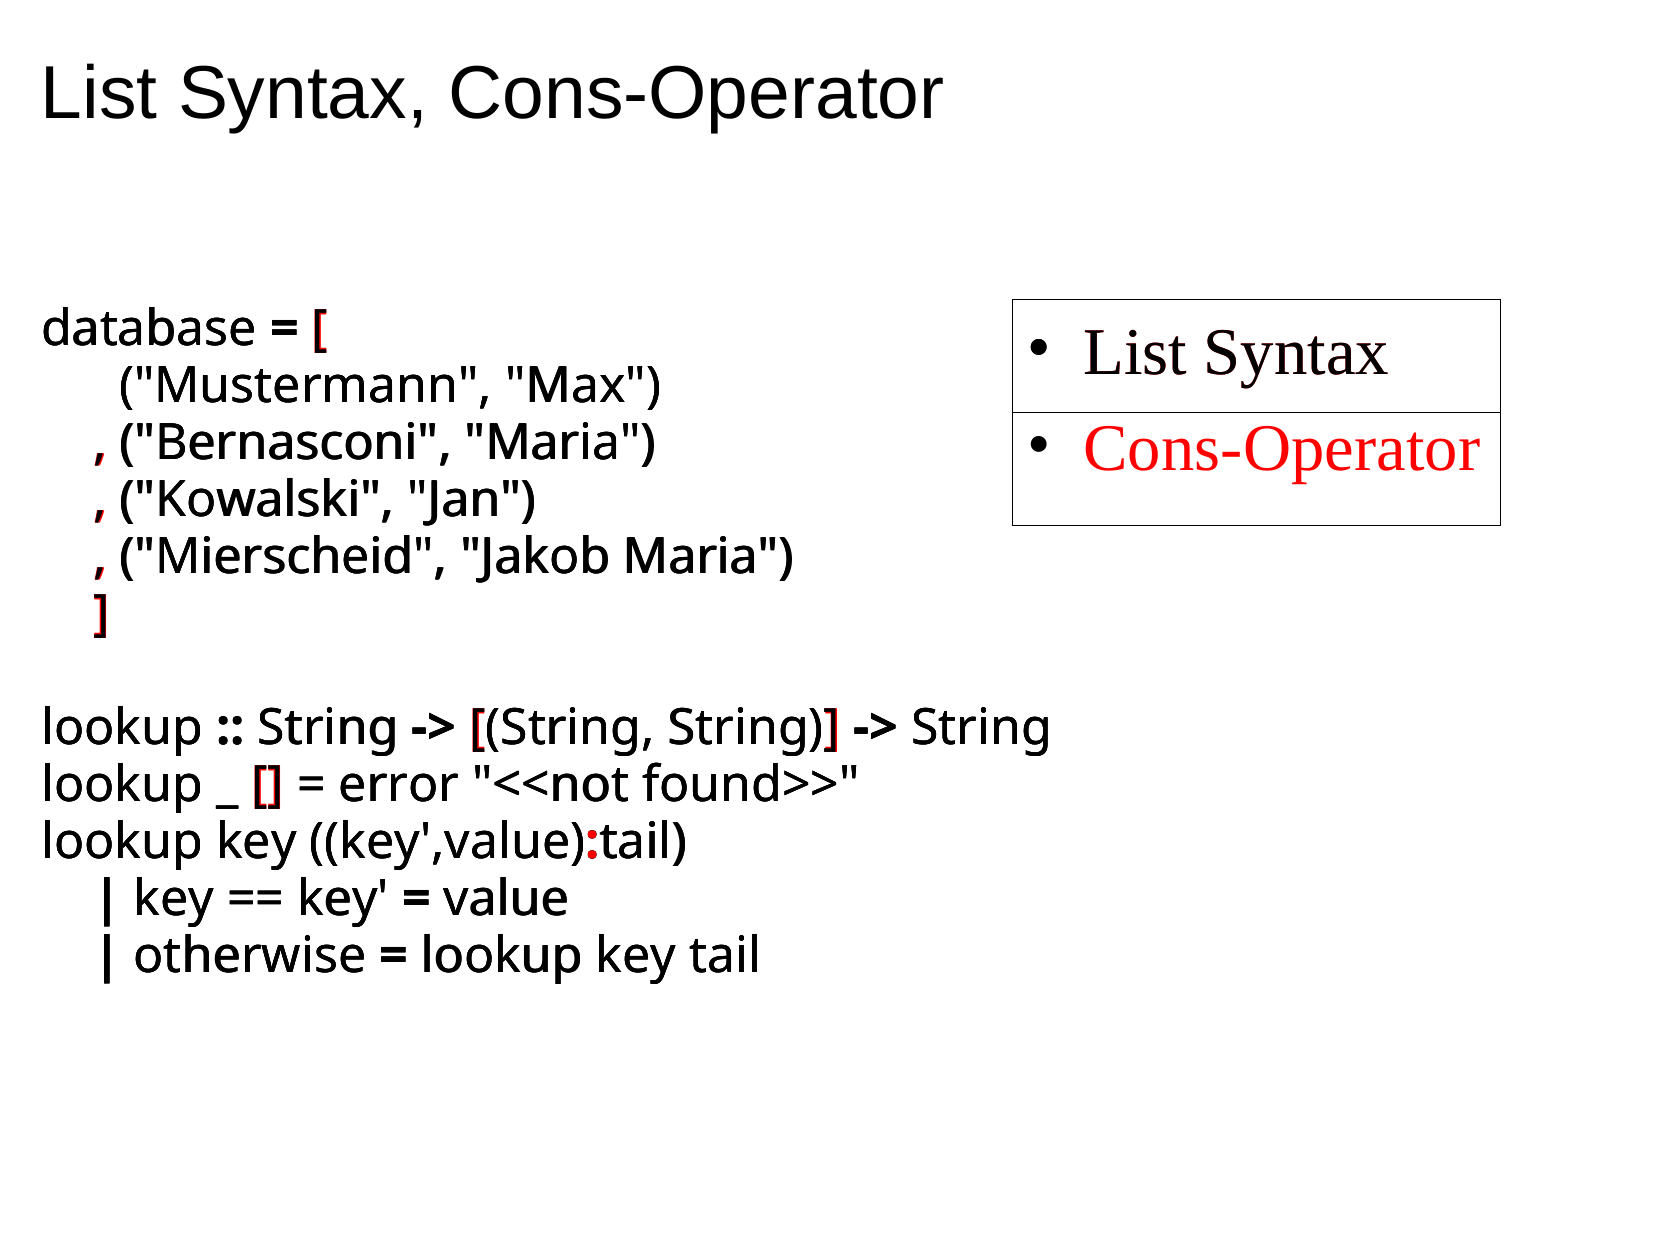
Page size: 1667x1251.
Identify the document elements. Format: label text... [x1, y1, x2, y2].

title List Syntax, Cons-Operator [40, 50, 1627, 201]
list database = [ ("Mustermann", "Max") , ("Bernasconi", "Maria") , ("Kowalski", "Jan") , ("Mierscheid", "Jakob Maria") ] lookup :: String -> [(String, String)] -> String lookup _ [] = error "<<not found>>" lookup key ((key',value):tail) | key == key' = value | otherwise = lookup key tail [41, 299, 1501, 1088]
